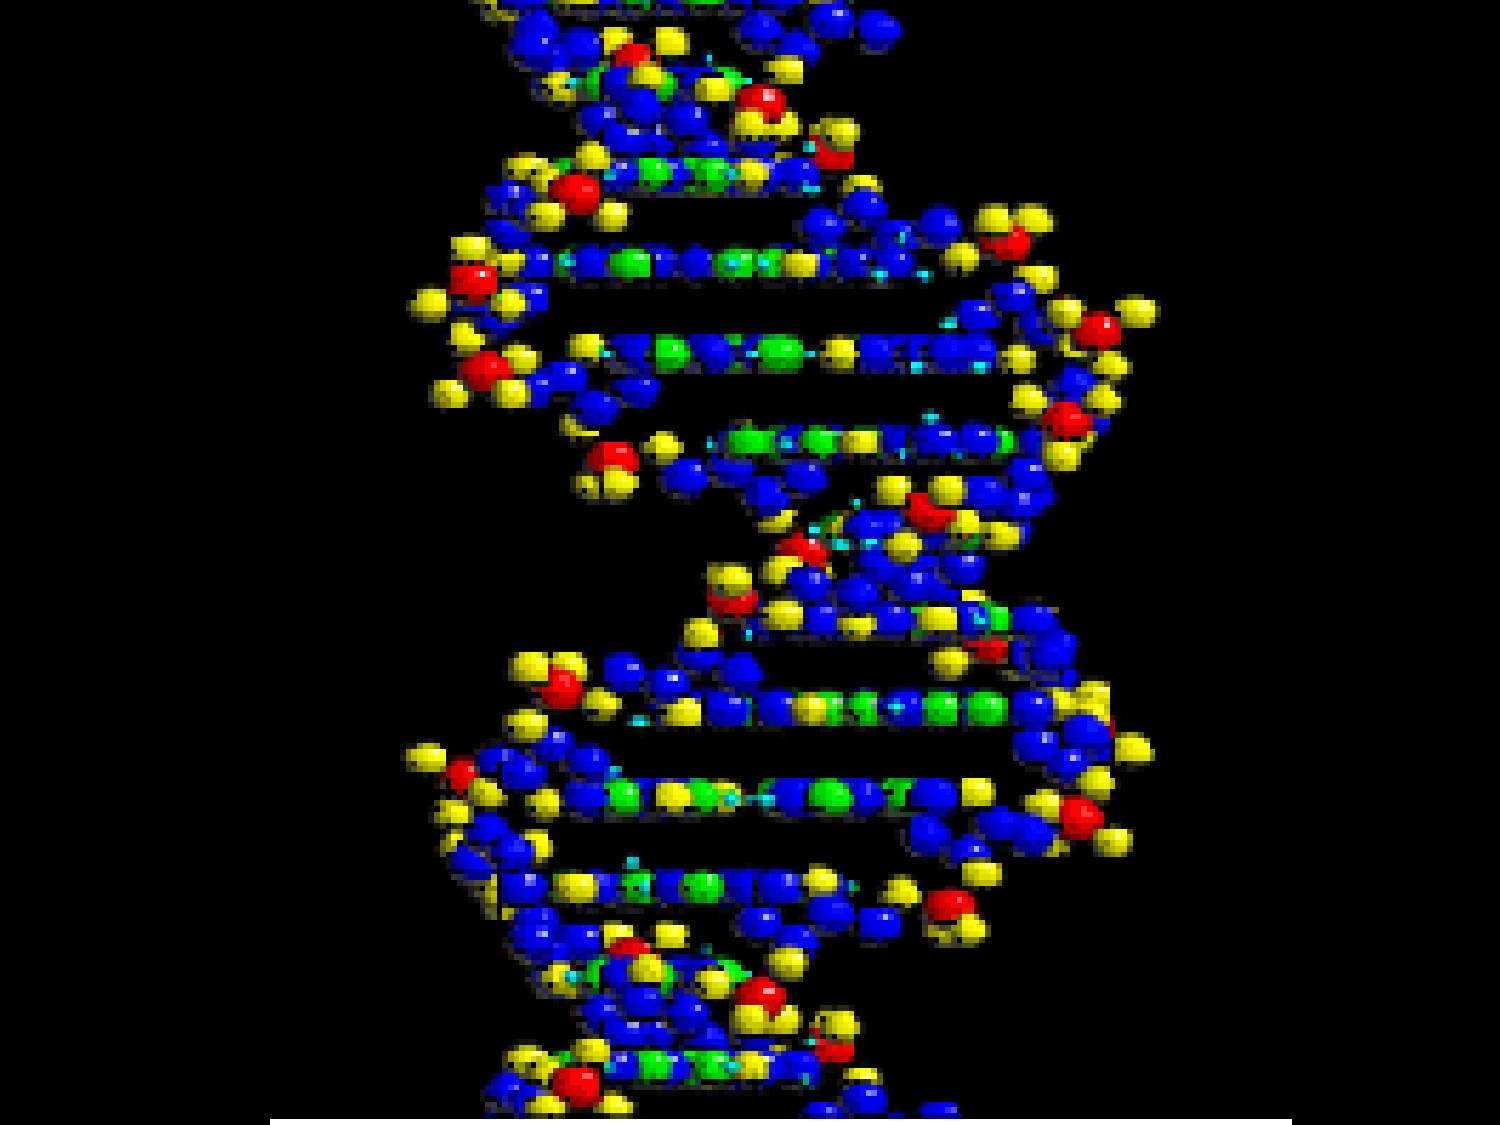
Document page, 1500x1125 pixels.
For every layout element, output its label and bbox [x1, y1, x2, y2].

picture [270, 0, 1292, 1125]
